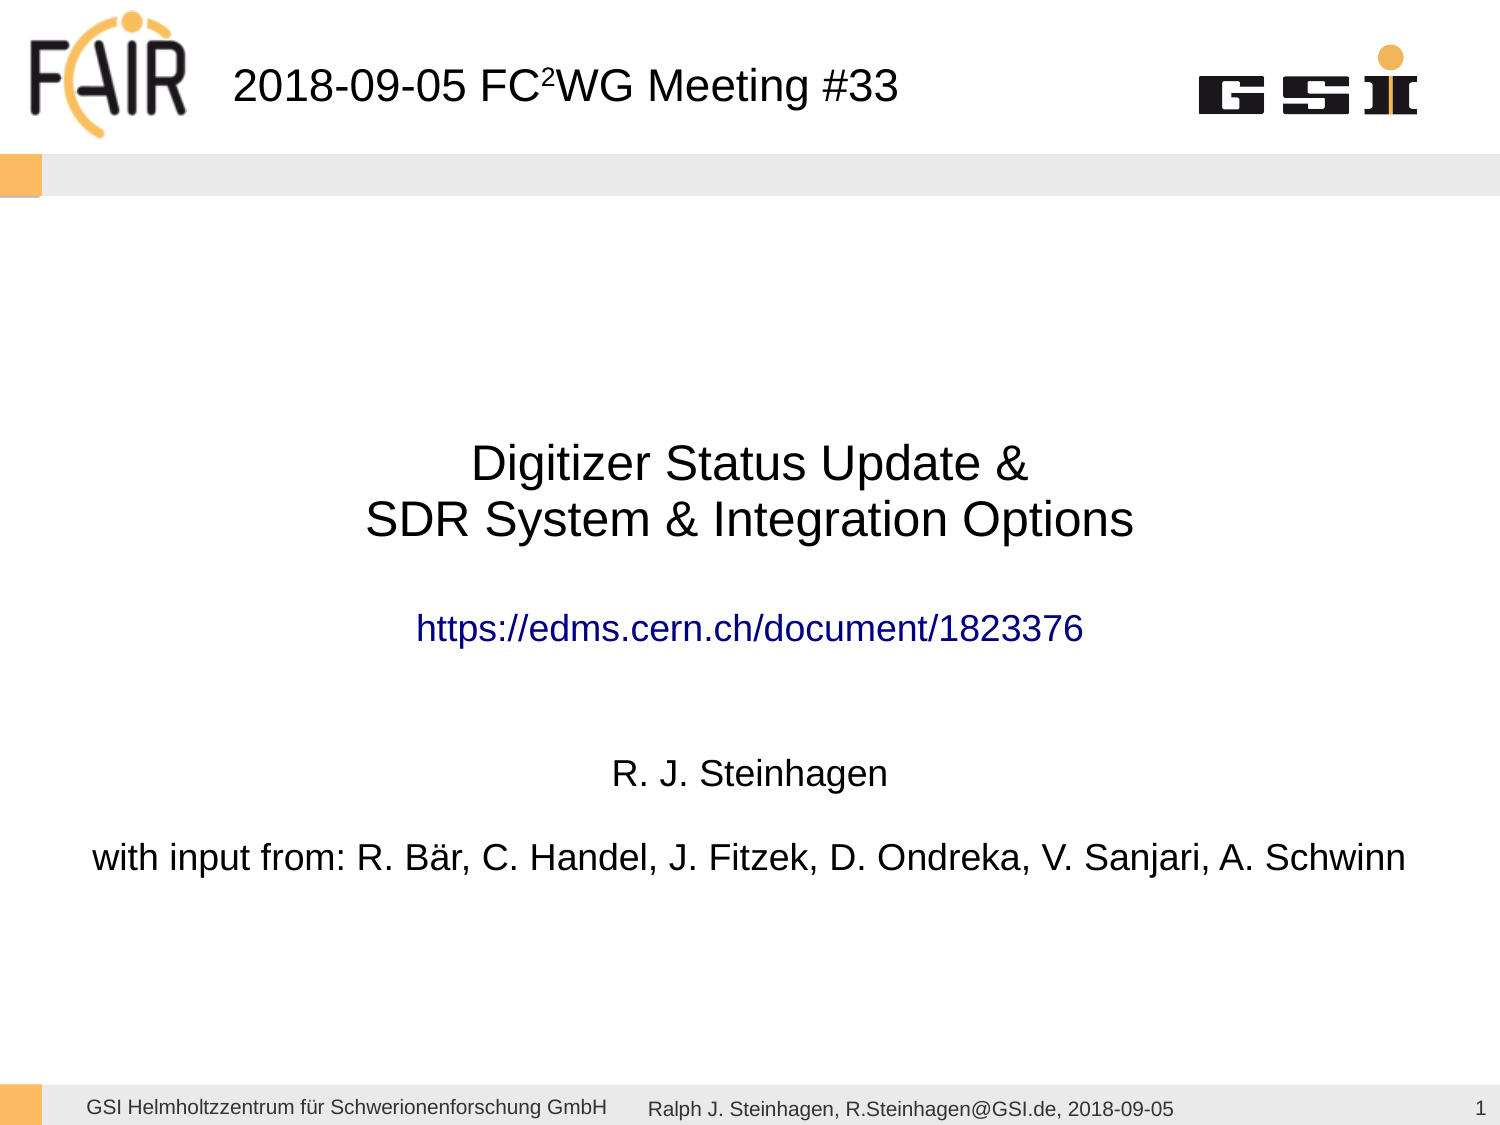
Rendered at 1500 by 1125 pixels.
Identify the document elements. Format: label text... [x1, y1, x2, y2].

title 2018-09-05 FC2WG Meeting #33 [232, 20, 1094, 150]
picture [1197, 42, 1419, 117]
subtitle Digitizer Status Update & SDR System & Integration Options https://edms.cern.ch/document/1823376 R. J. Steinhagen with input from: R. Bär, C. Handel, J. Fitzek, D. Ondreka, V. Sanjari, A. Schwinn [75, 226, 1425, 1050]
picture [30, 9, 187, 141]
